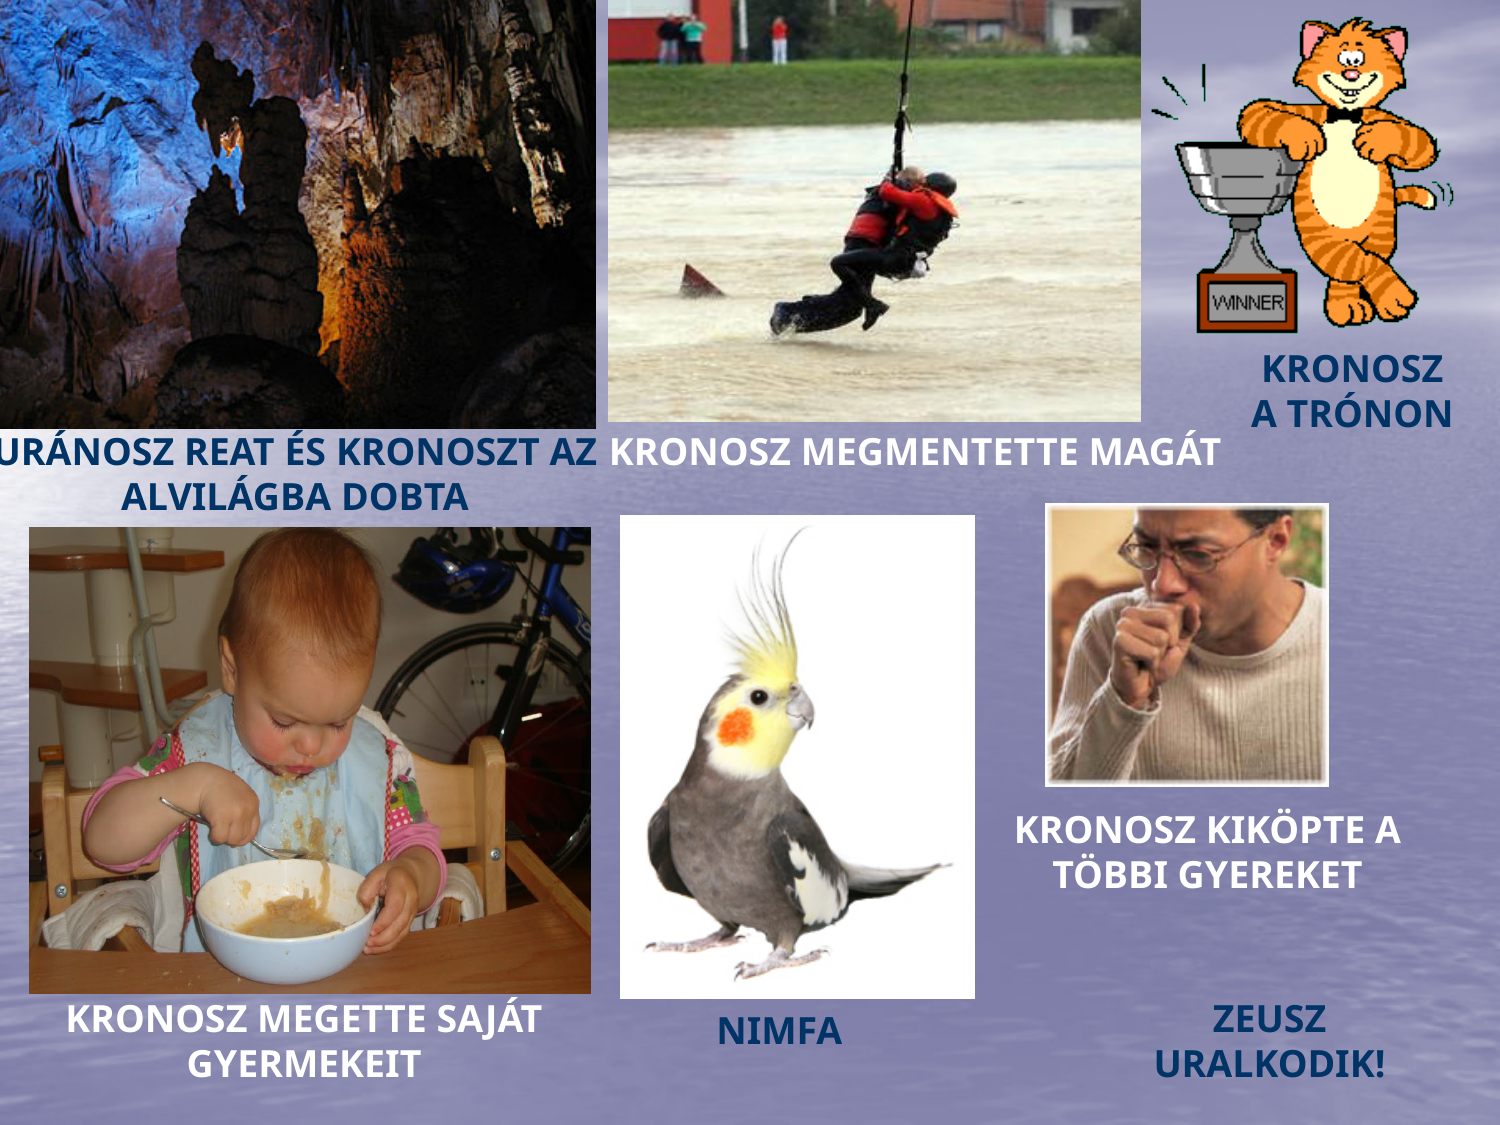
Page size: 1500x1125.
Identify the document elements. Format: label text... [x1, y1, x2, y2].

text_box KRONOSZ A TRÓNON [1234, 337, 1471, 443]
text_box ZEUSZ URALKODIK! [1080, 987, 1459, 1093]
text_box KRONOSZ MEGETTE SAJÁT GYERMEKEIT [0, 987, 662, 1093]
text_box KRONOSZ KIKÖPTE A TÖBBI GYEREKET [974, 798, 1441, 904]
picture [0, 0, 1500, 1125]
text_box KRONOSZ MEGMENTETTE MAGÁT [560, 420, 1270, 481]
text_box URÁNOSZ REAT ÉS KRONOSZT AZ ALVILÁGBA DOBTA [0, 420, 620, 526]
text_box NIMFA [631, 999, 928, 1060]
